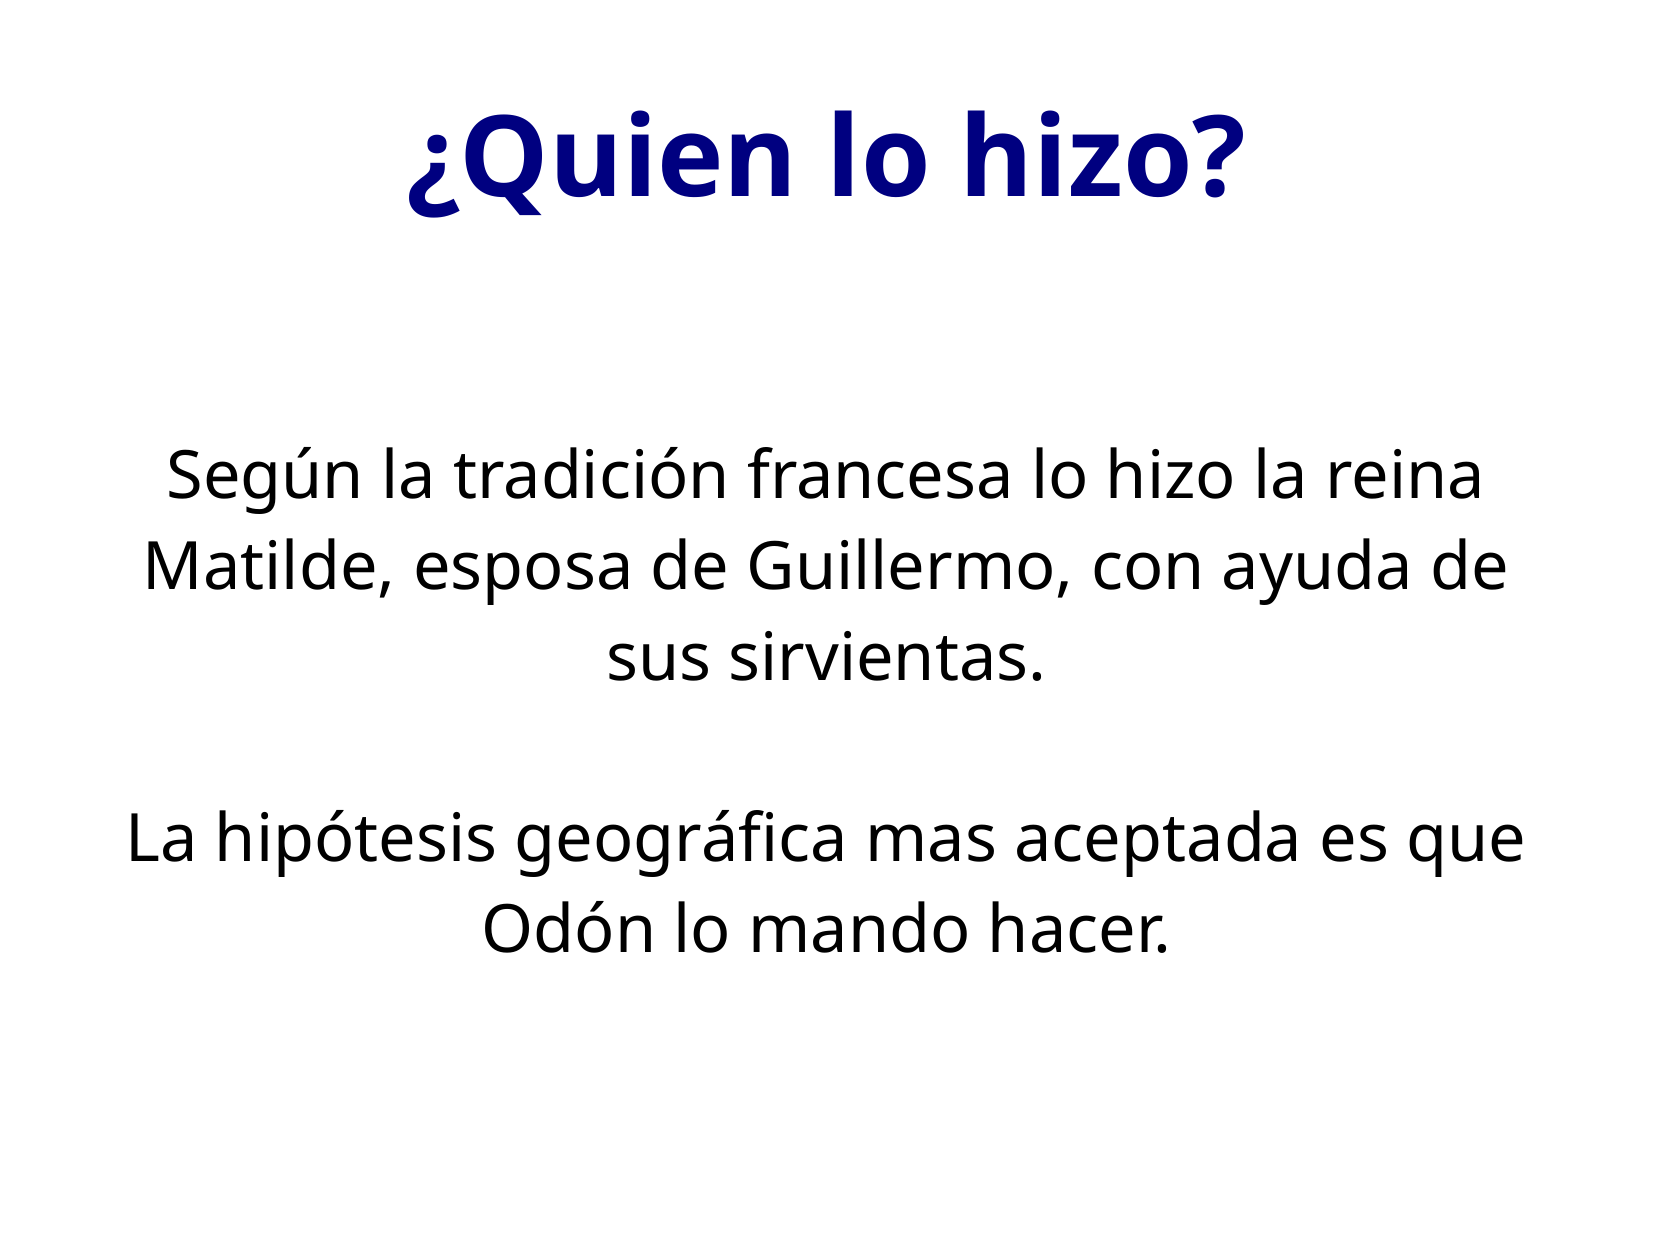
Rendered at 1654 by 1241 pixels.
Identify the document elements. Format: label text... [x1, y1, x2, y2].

subtitle Según la tradición francesa lo hizo la reina Matilde, esposa de Guillermo, con ayuda de sus sirvientas. La hipótesis geográfica mas aceptada es que Odón lo mando hacer. [82, 297, 1571, 1102]
title ¿Quien lo hizo? [82, 56, 1571, 250]
